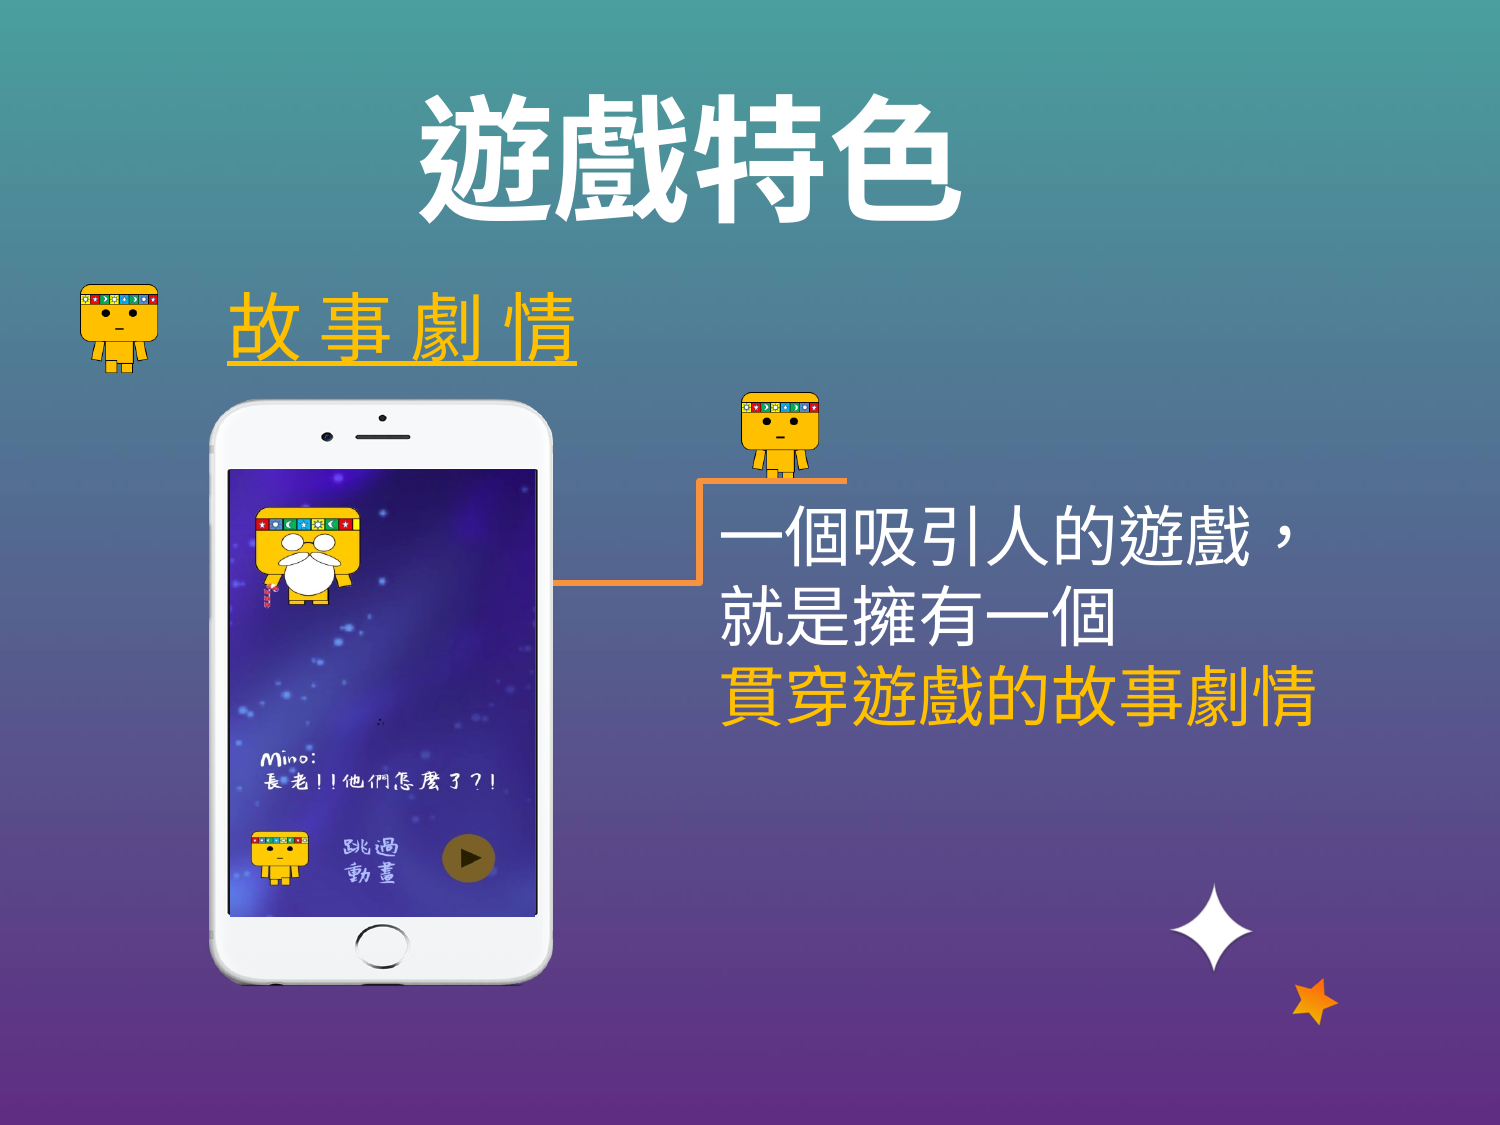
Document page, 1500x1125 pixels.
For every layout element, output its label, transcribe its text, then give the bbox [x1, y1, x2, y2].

picture [0, 0, 1500, 1125]
text_box 遊戲特色 [401, 66, 1099, 249]
text_box 故 事 劇 情 [212, 273, 909, 380]
text_box 一個吸引人的遊戲， 就是擁有一個 貫穿遊戲的故事劇情 [703, 487, 1365, 746]
